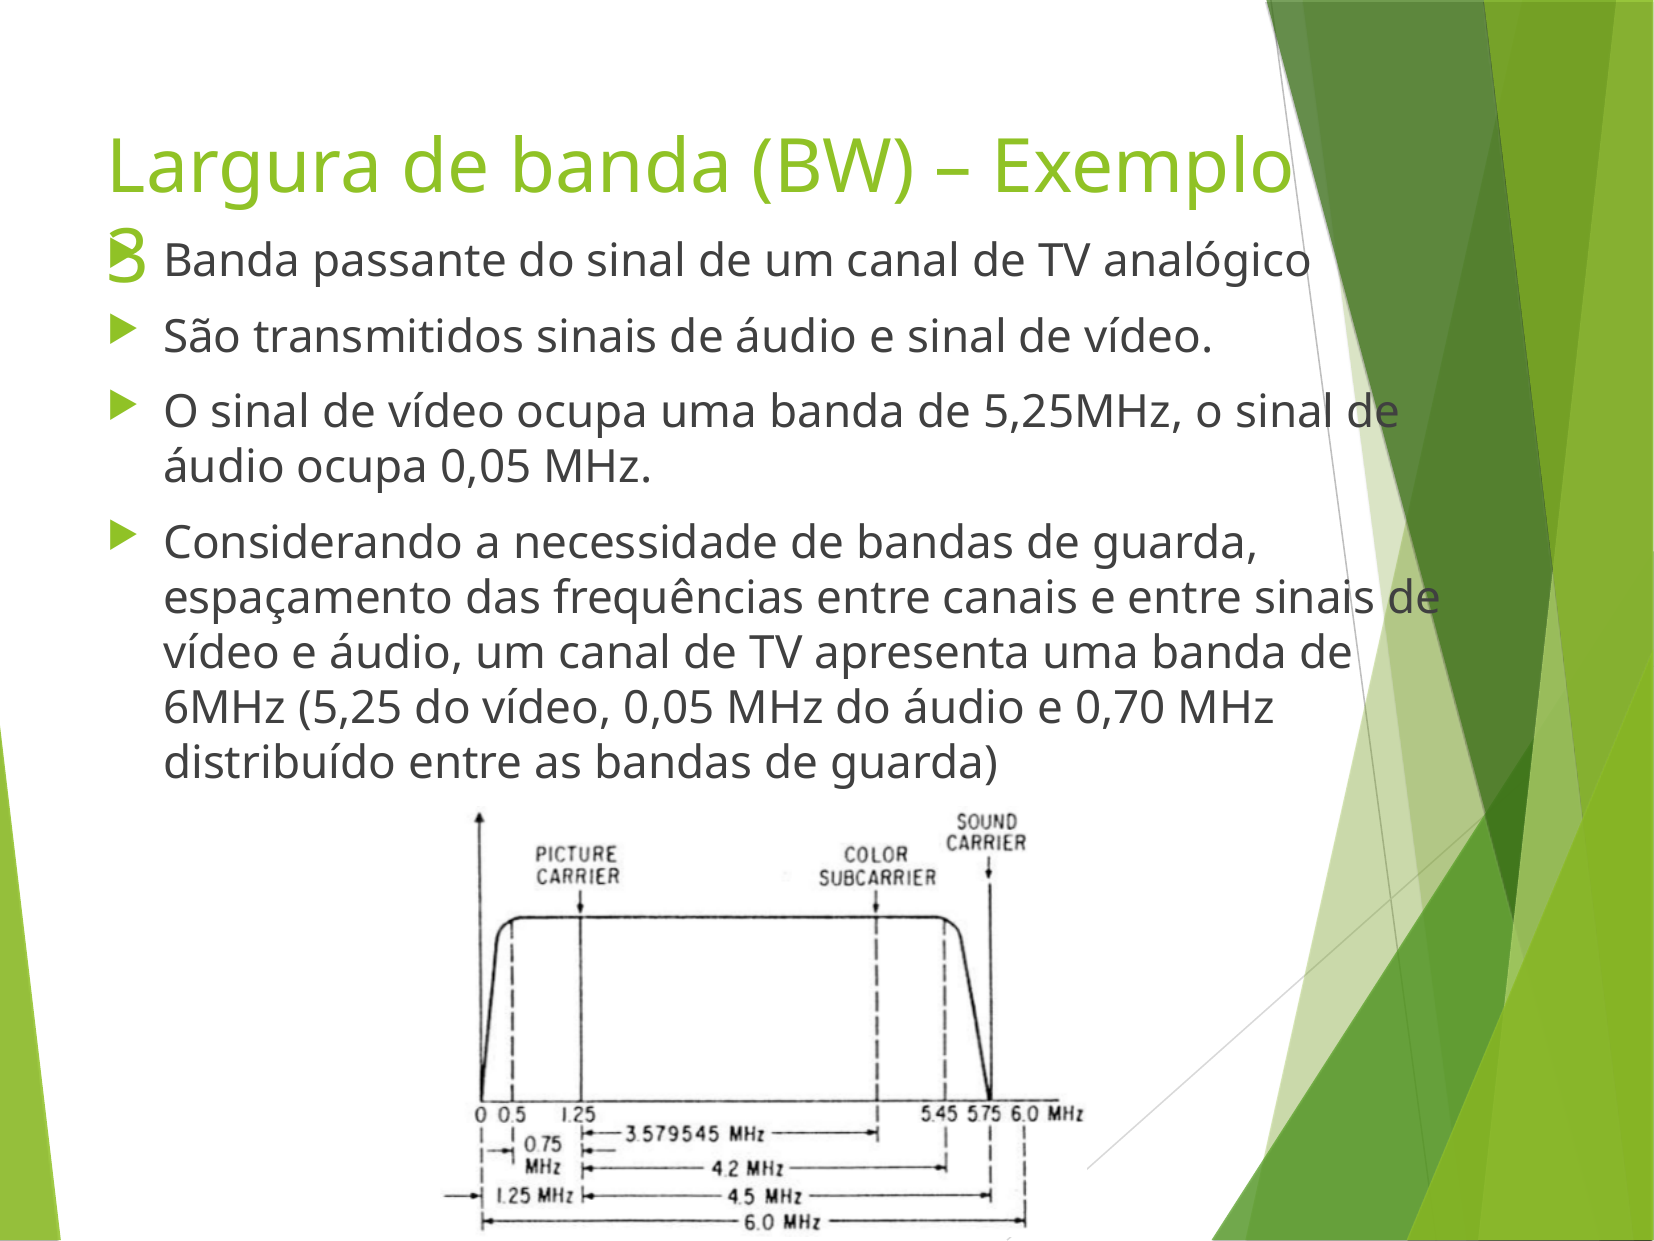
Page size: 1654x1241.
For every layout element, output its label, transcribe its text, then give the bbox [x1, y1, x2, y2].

title Largura de banda (BW) – Exemplo 3 [91, 110, 1335, 223]
list Banda passante do sinal de um canal de TV analógico São transmitidos sinais de áudio e sinal de vídeo. O sinal de vídeo ocupa uma banda de 5,25MHz, o sinal de áudio ocupa 0,05 MHz. Considerando a necessidade de bandas de guarda, espaçamento das frequências entre canais e entre sinais de vídeo e áudio, um canal de TV apresenta uma banda de 6MHz (5,25 do vídeo, 0,05 MHz do áudio e 0,70 MHz distribuído entre as bandas de guarda) [91, 223, 1477, 1155]
picture [440, 806, 1087, 1237]
